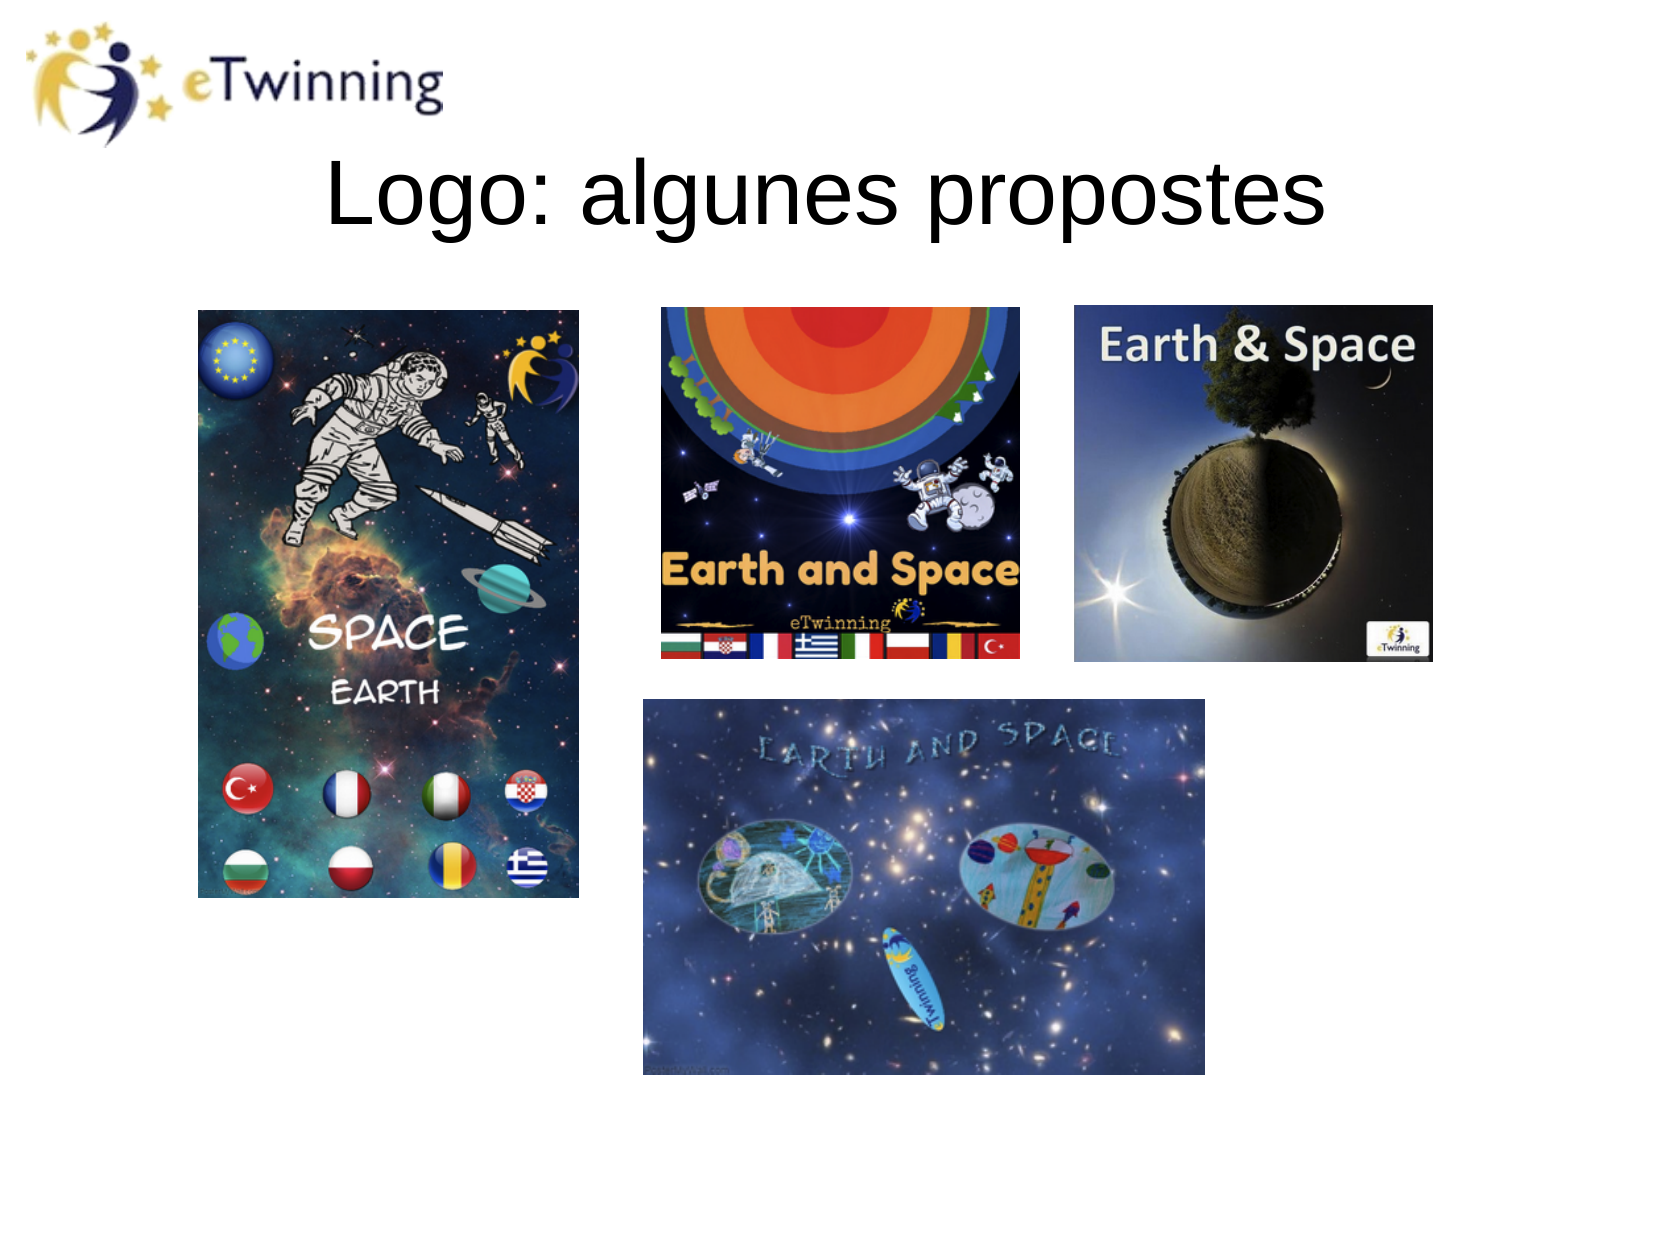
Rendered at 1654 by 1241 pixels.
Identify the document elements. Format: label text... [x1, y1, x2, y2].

picture [26, 20, 443, 148]
title Logo: algunes propostes [82, 136, 1571, 249]
picture [643, 699, 1205, 1075]
picture [198, 310, 579, 898]
picture [1074, 305, 1433, 662]
picture [661, 307, 1020, 659]
